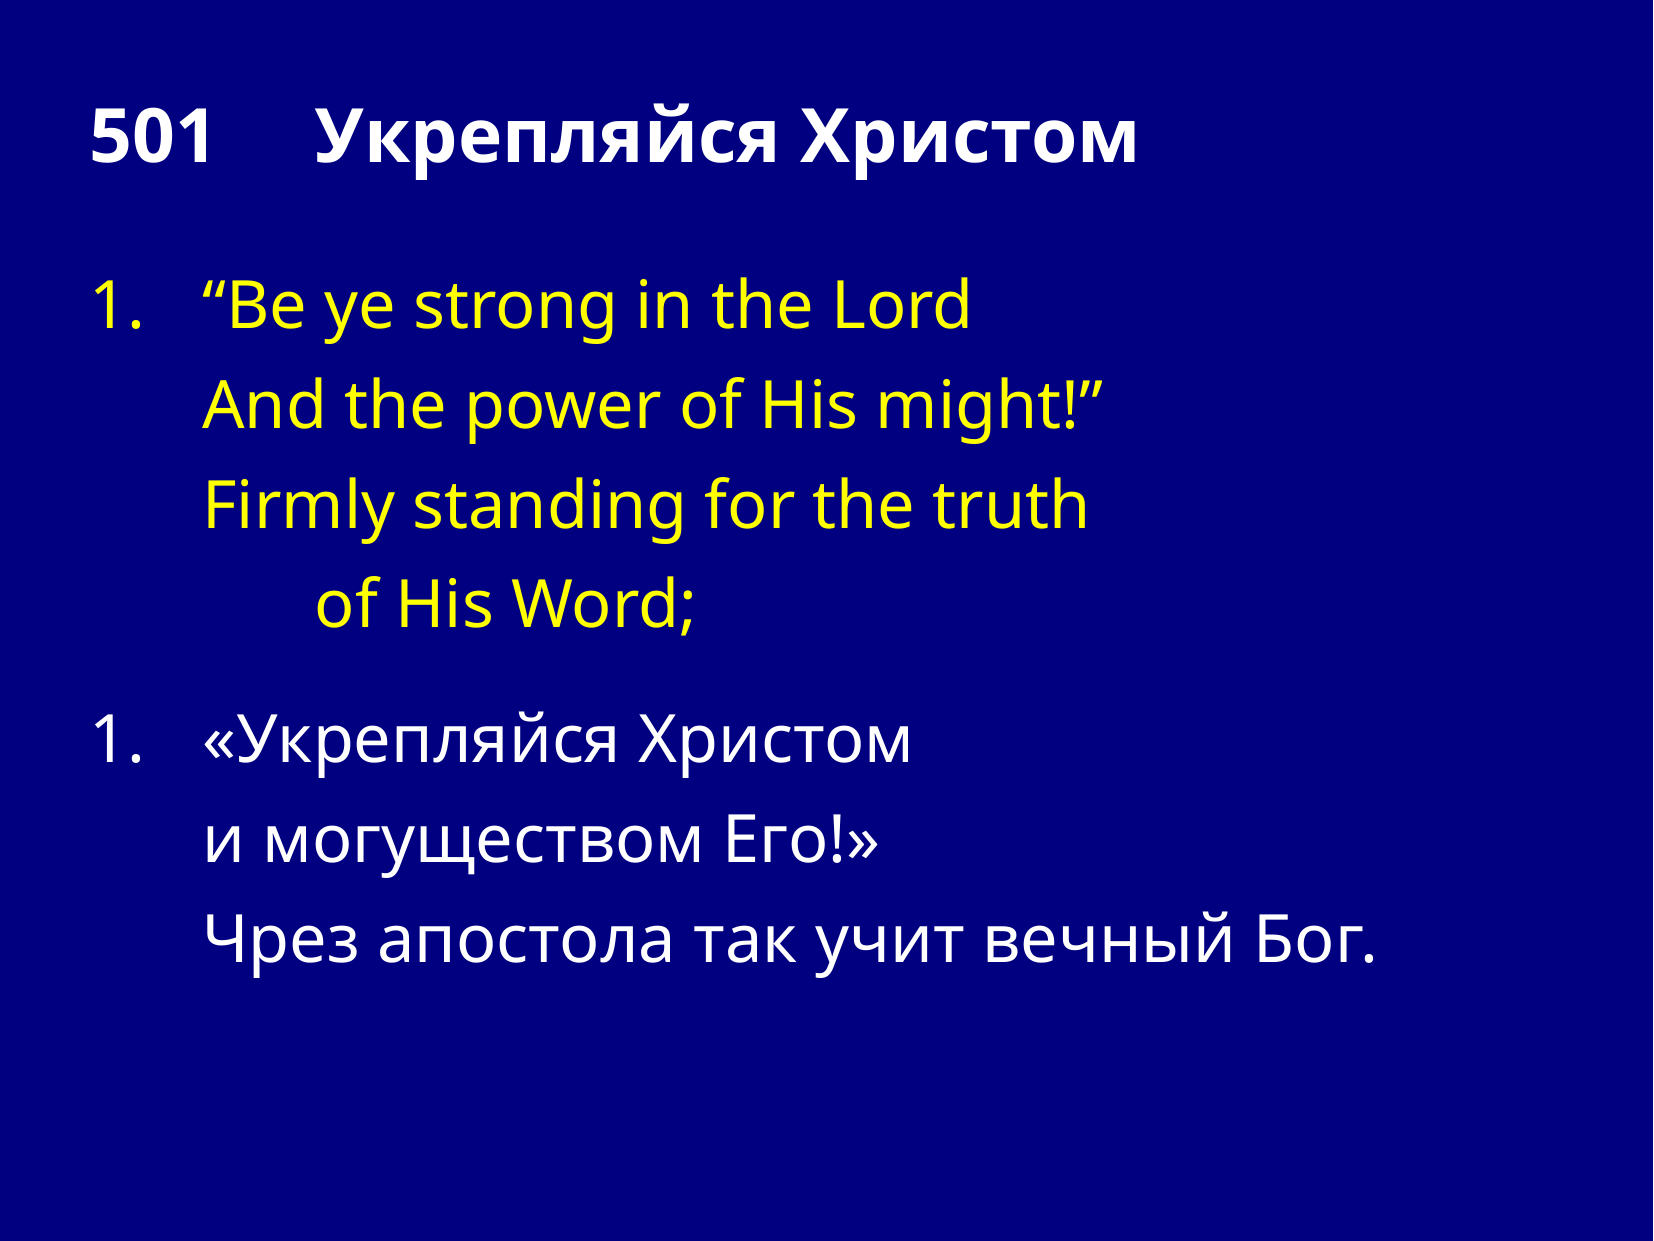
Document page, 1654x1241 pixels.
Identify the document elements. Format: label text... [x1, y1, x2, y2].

text_box 1. «Укрепляйся Христом и могуществом Его!» Чрез апостола так учит вечный Бог. [75, 675, 1576, 1163]
text_box 1. “Be ye strong in the Lord And the power of His might!” Firmly standing for the truth of His Word; [75, 188, 1576, 638]
text_box 501 Укрепляйся Христом [75, 75, 1576, 188]
